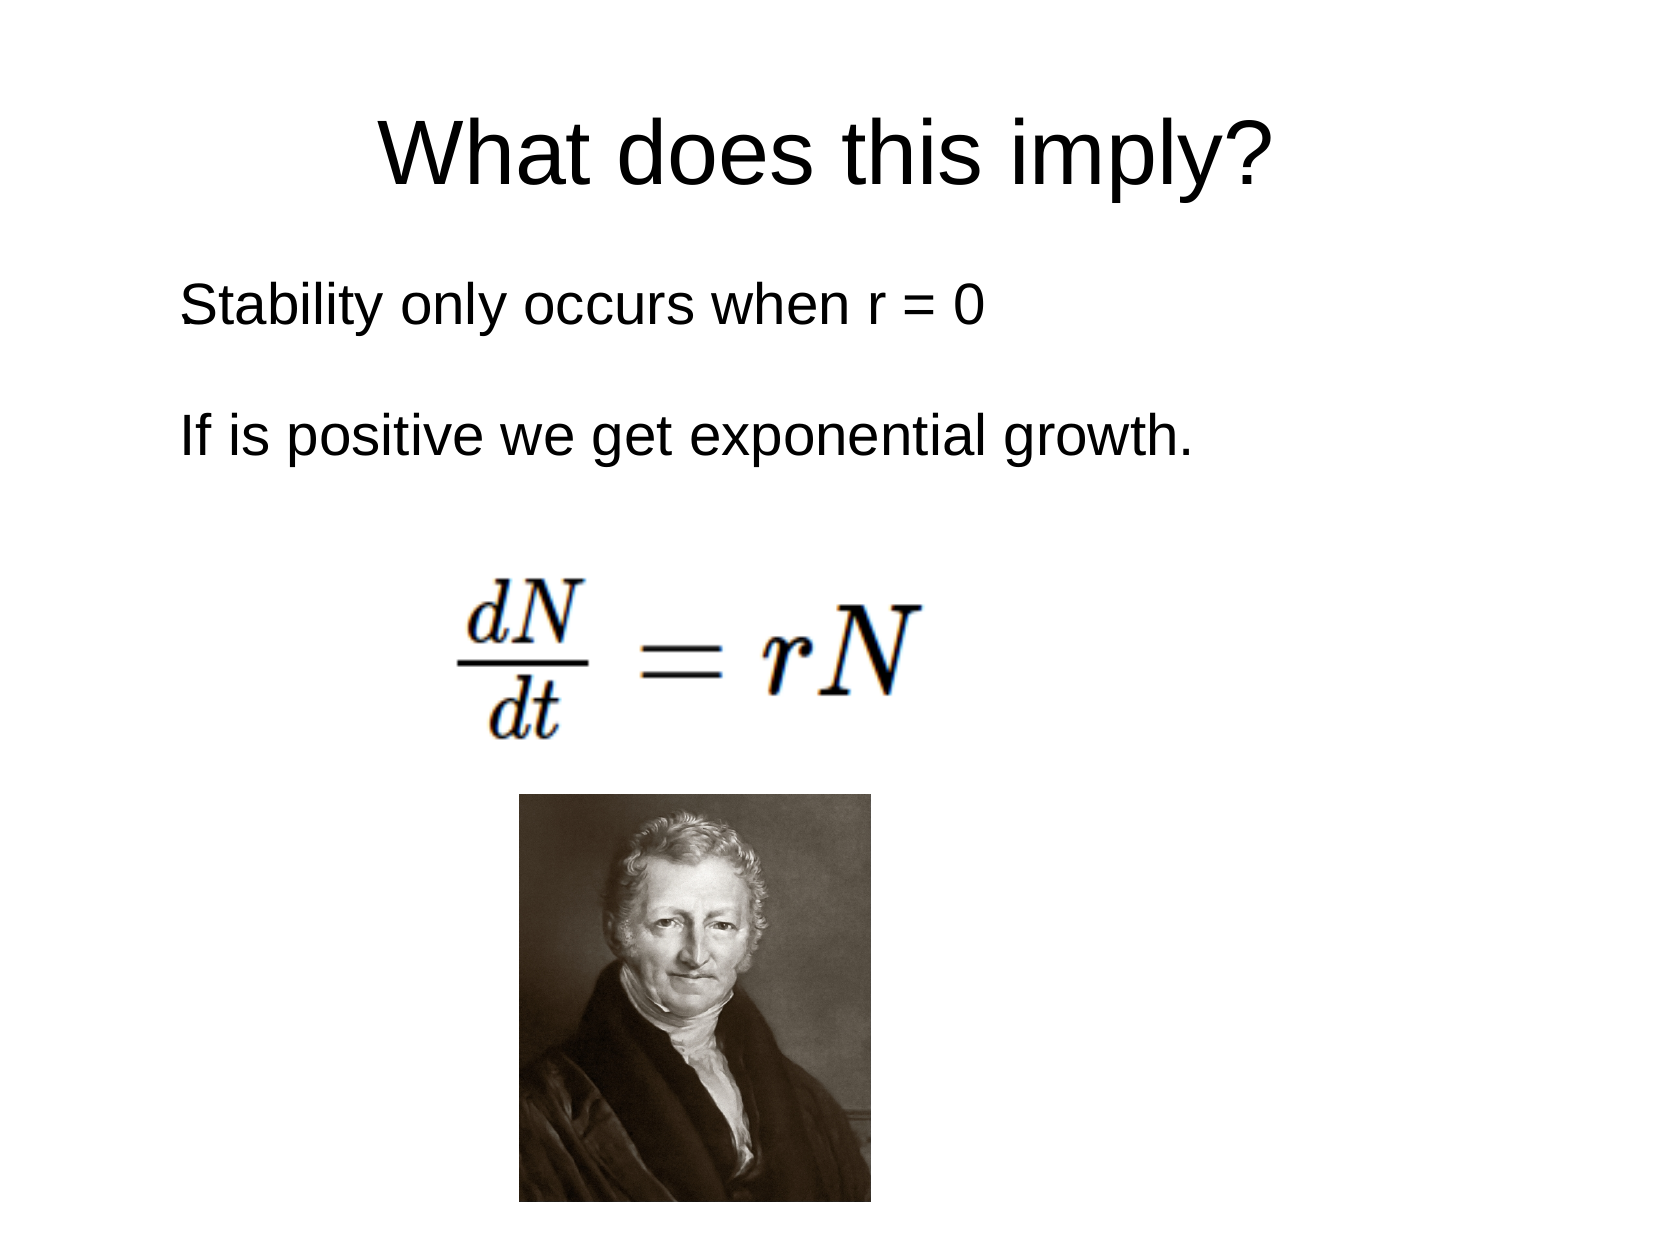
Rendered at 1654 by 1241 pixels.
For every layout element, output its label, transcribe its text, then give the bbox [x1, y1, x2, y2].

text_box Stability only occurs when r = 0 If is positive we get exponential growth. [165, 264, 1546, 998]
title What does this imply? [82, 49, 1571, 257]
picture [450, 539, 977, 1202]
